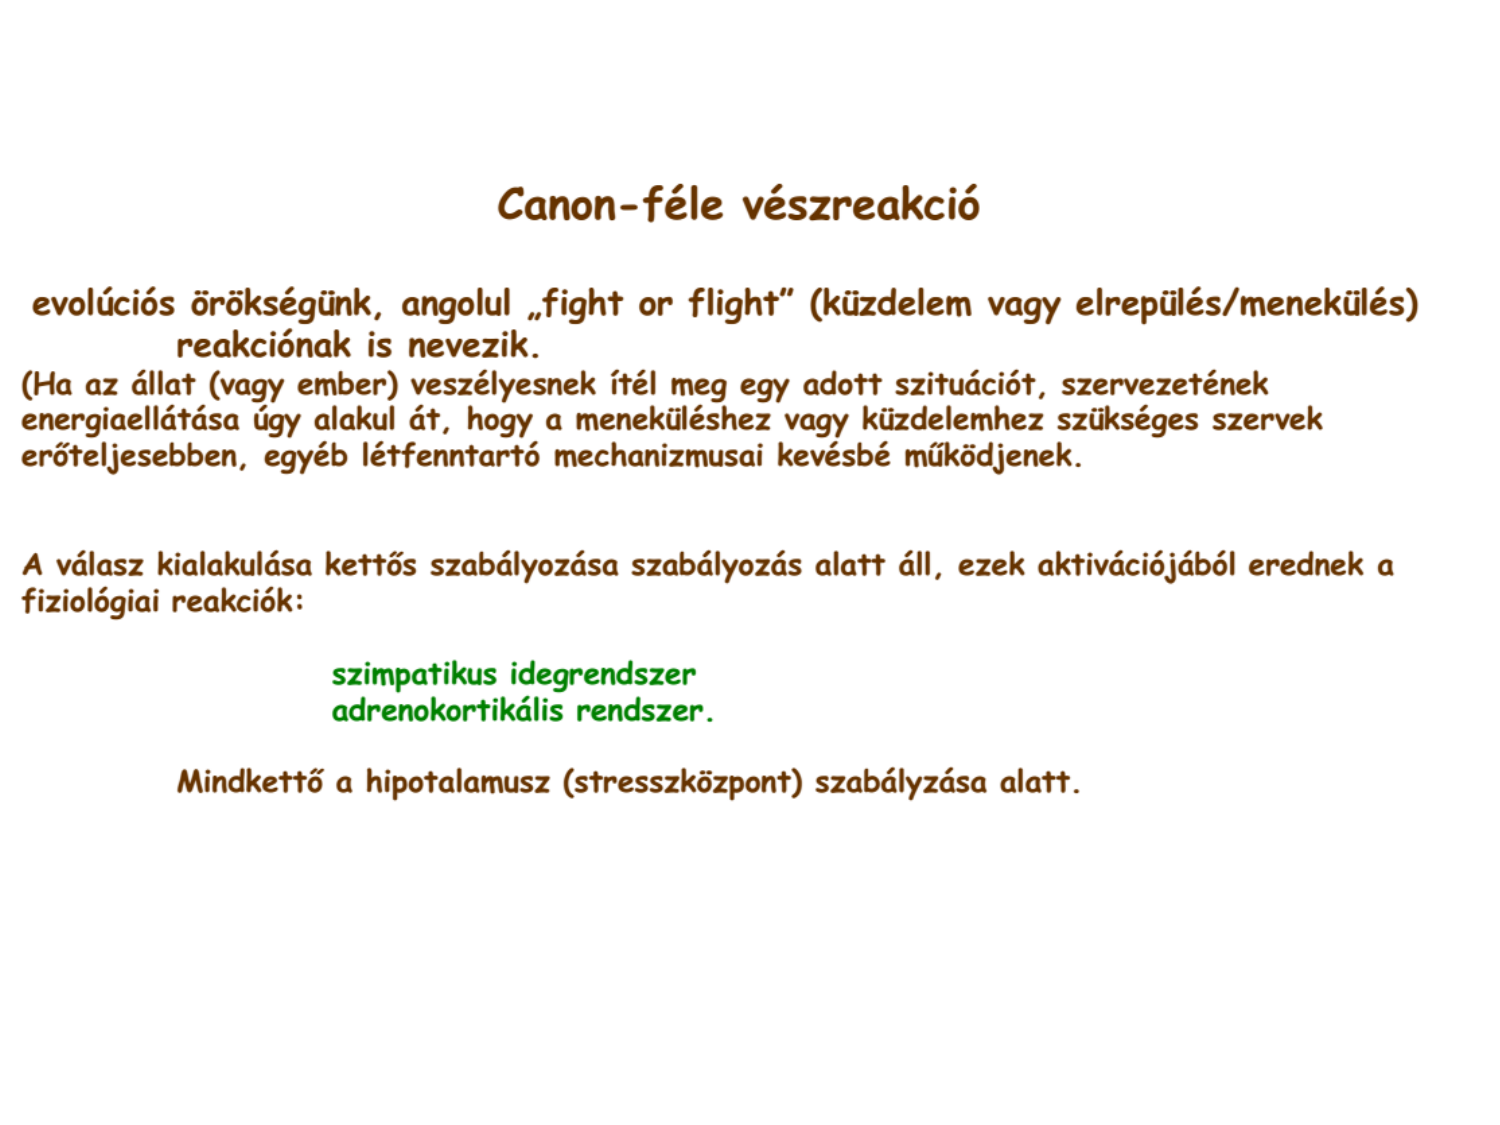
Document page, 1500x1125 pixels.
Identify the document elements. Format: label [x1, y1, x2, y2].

picture [0, 153, 1490, 858]
